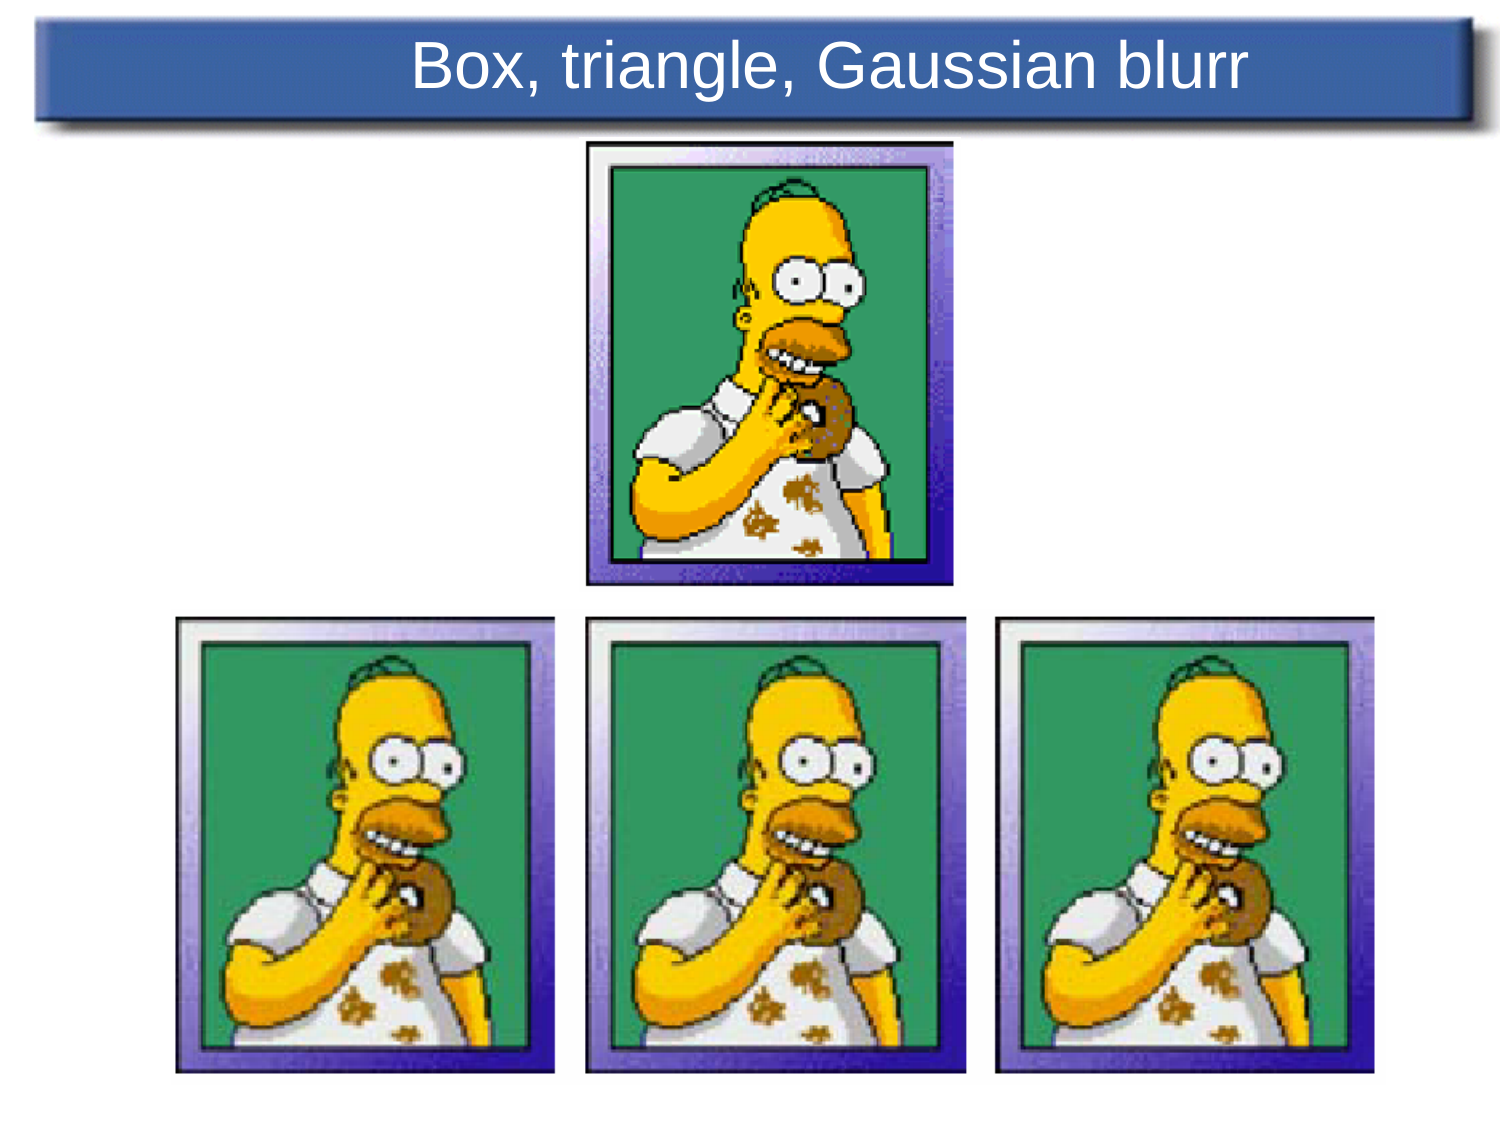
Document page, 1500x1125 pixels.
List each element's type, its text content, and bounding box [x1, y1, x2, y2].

picture [171, 609, 1386, 1085]
text_box Box, triangle, Gaussian blurr [395, 14, 1266, 110]
picture [33, 14, 1500, 592]
